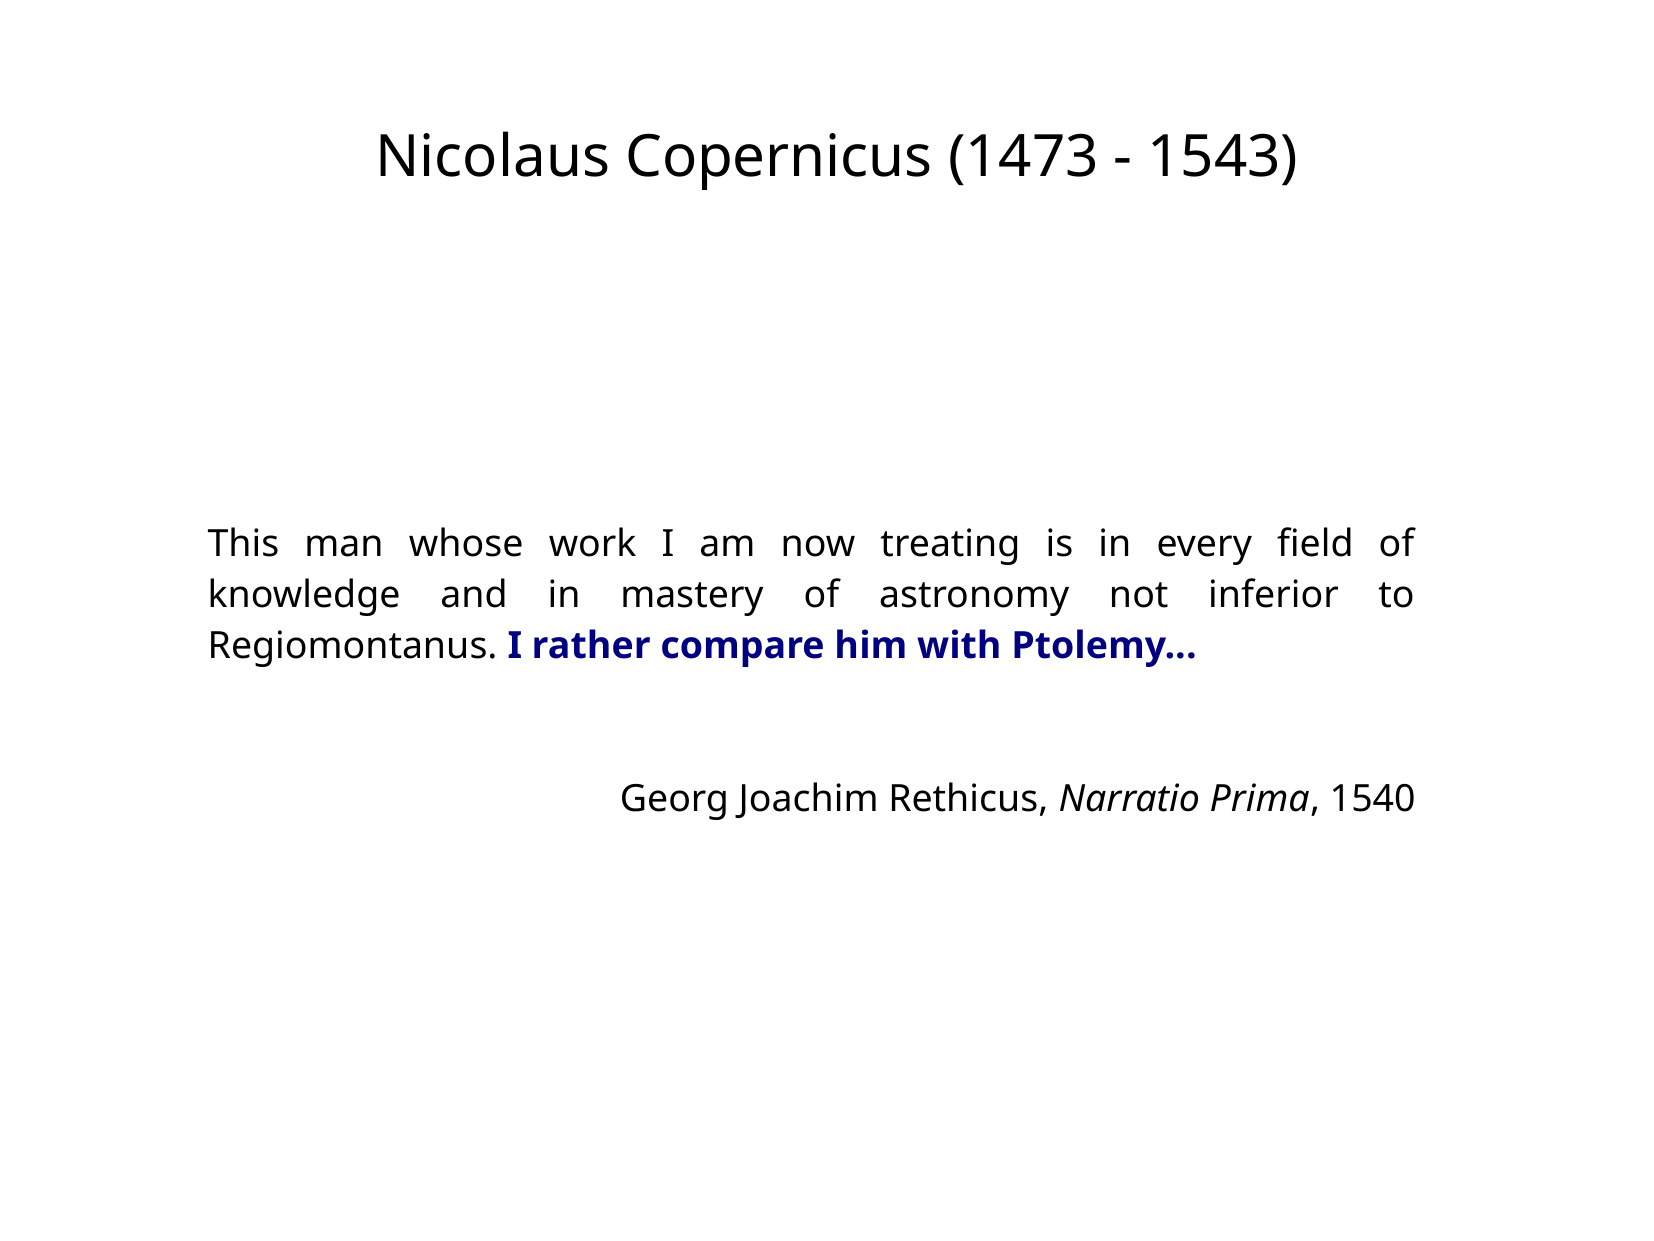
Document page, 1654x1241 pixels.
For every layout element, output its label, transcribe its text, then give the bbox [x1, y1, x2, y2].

text_box This man whose work I am now treating is in every field of knowledge and in mastery of astronomy not inferior to Regiomontanus. I rather compare him with Ptolemy... Georg Joachim Rethicus, Narratio Prima, 1540 [192, 509, 1431, 838]
title Nicolaus Copernicus (1473 - 1543) [82, 49, 1571, 257]
